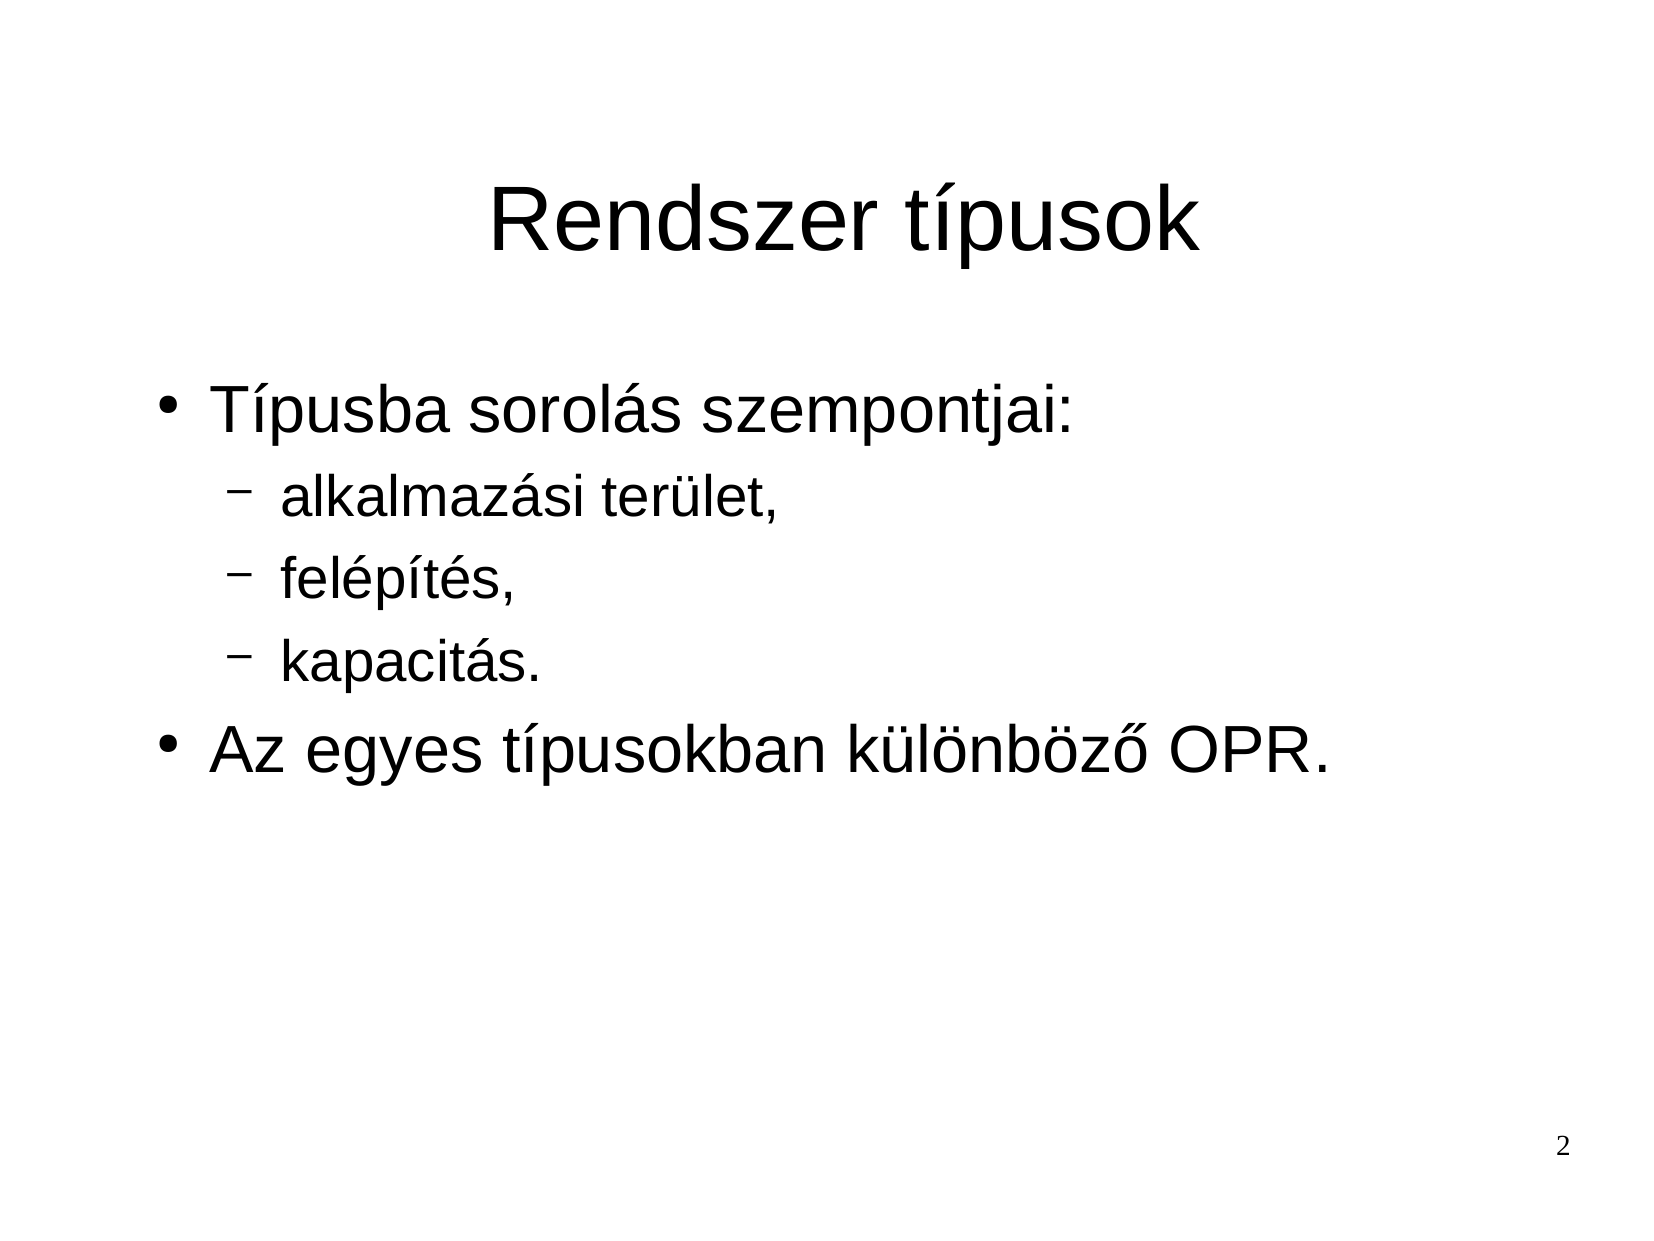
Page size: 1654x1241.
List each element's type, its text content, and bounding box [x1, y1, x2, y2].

title Rendszer típusok [124, 110, 1530, 317]
list Típusba sorolás szempontjai: alkalmazási terület, felépítés, kapacitás. Az egyes típusokban különböző OPR. [124, 358, 1530, 1103]
